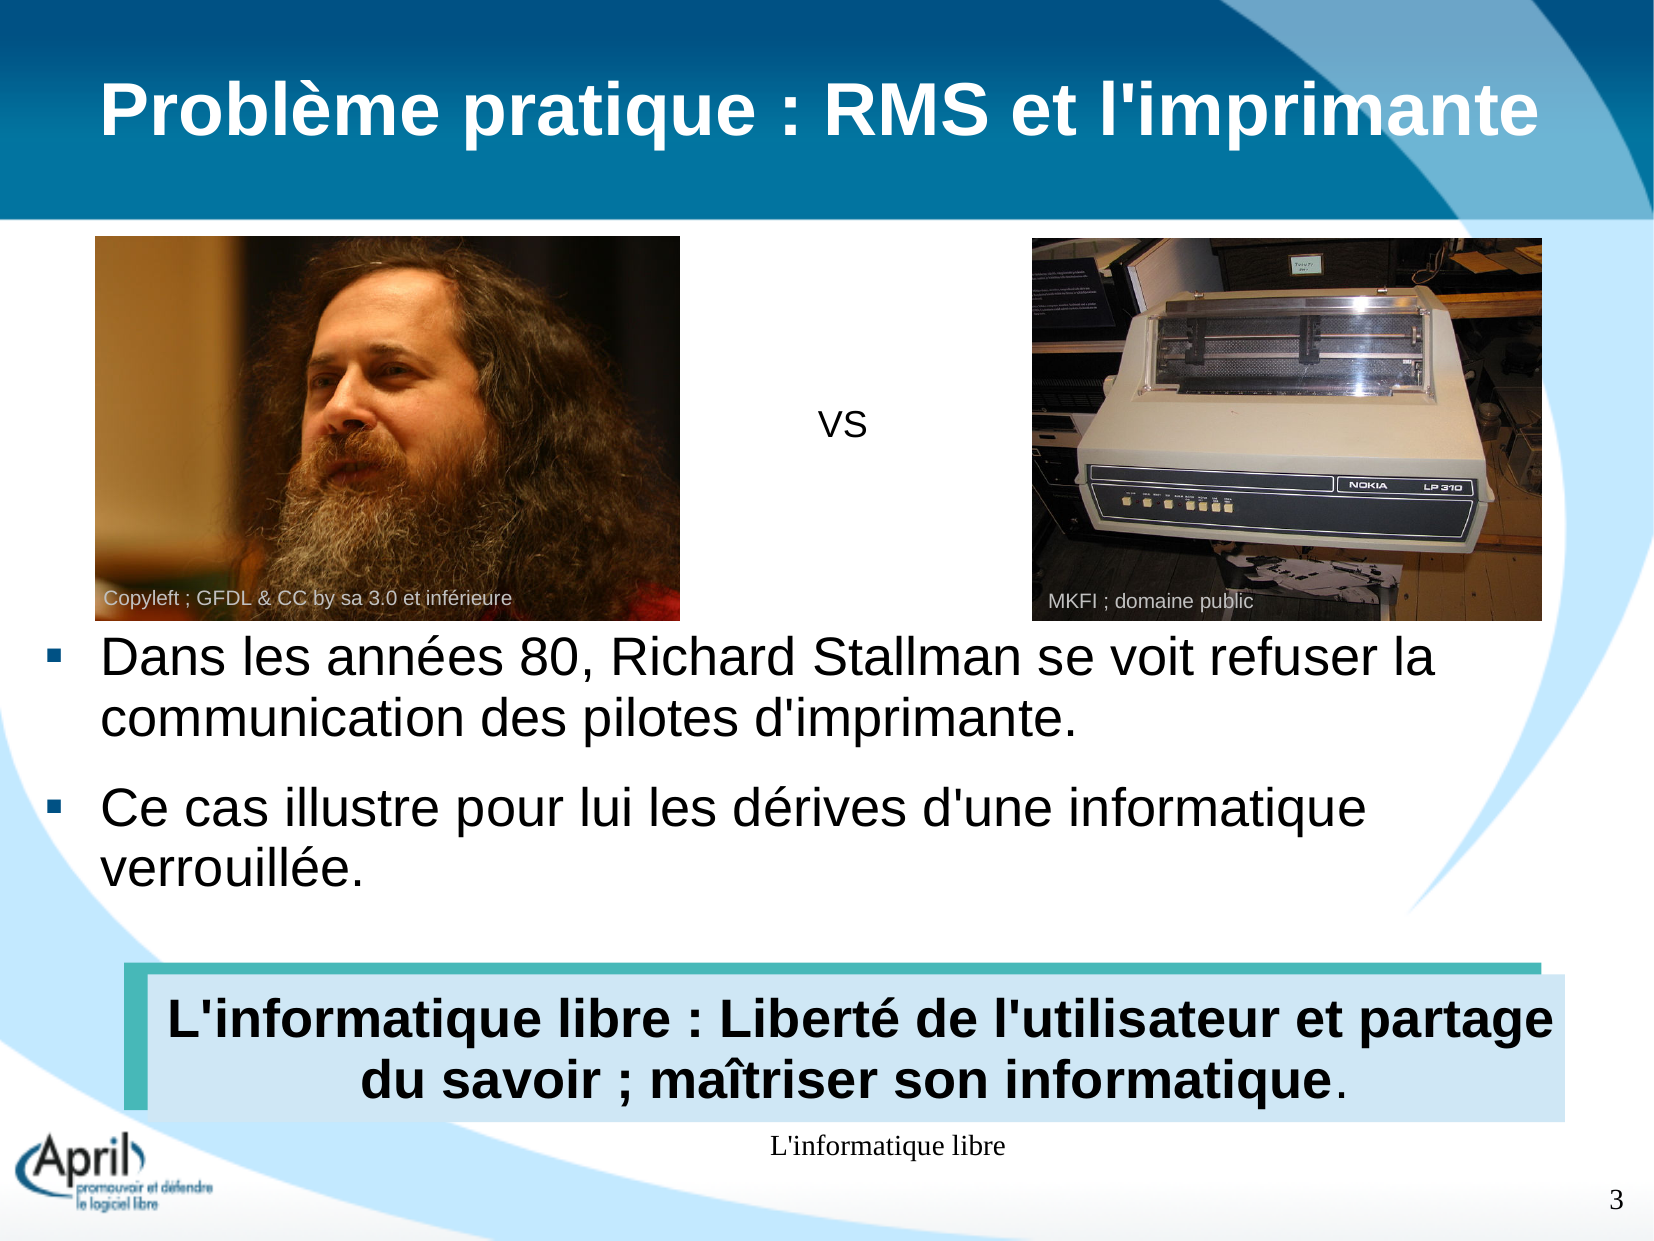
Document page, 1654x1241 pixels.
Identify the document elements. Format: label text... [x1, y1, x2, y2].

text_box MKFI ; domaine public [1033, 582, 1472, 621]
text_box Copyleft ; GFDL & CC by sa 3.0 et inférieure [88, 578, 650, 618]
text_box VS [803, 395, 883, 453]
list Dans les années 80, Richard Stallman se voit refuser la communication des pilotes d'imprimante. Ce cas illustre pour lui les dérives d'une informatique verrouillée. L'informatique libre : Liberté de l'utilisateur et partage du savoir ; maîtriser son informatique. [29, 626, 1625, 1112]
text_box [147, 1112, 1565, 1123]
title Problème pratique : RMS et l'imprimante [76, 5, 1565, 213]
picture [0, 0, 1654, 1241]
